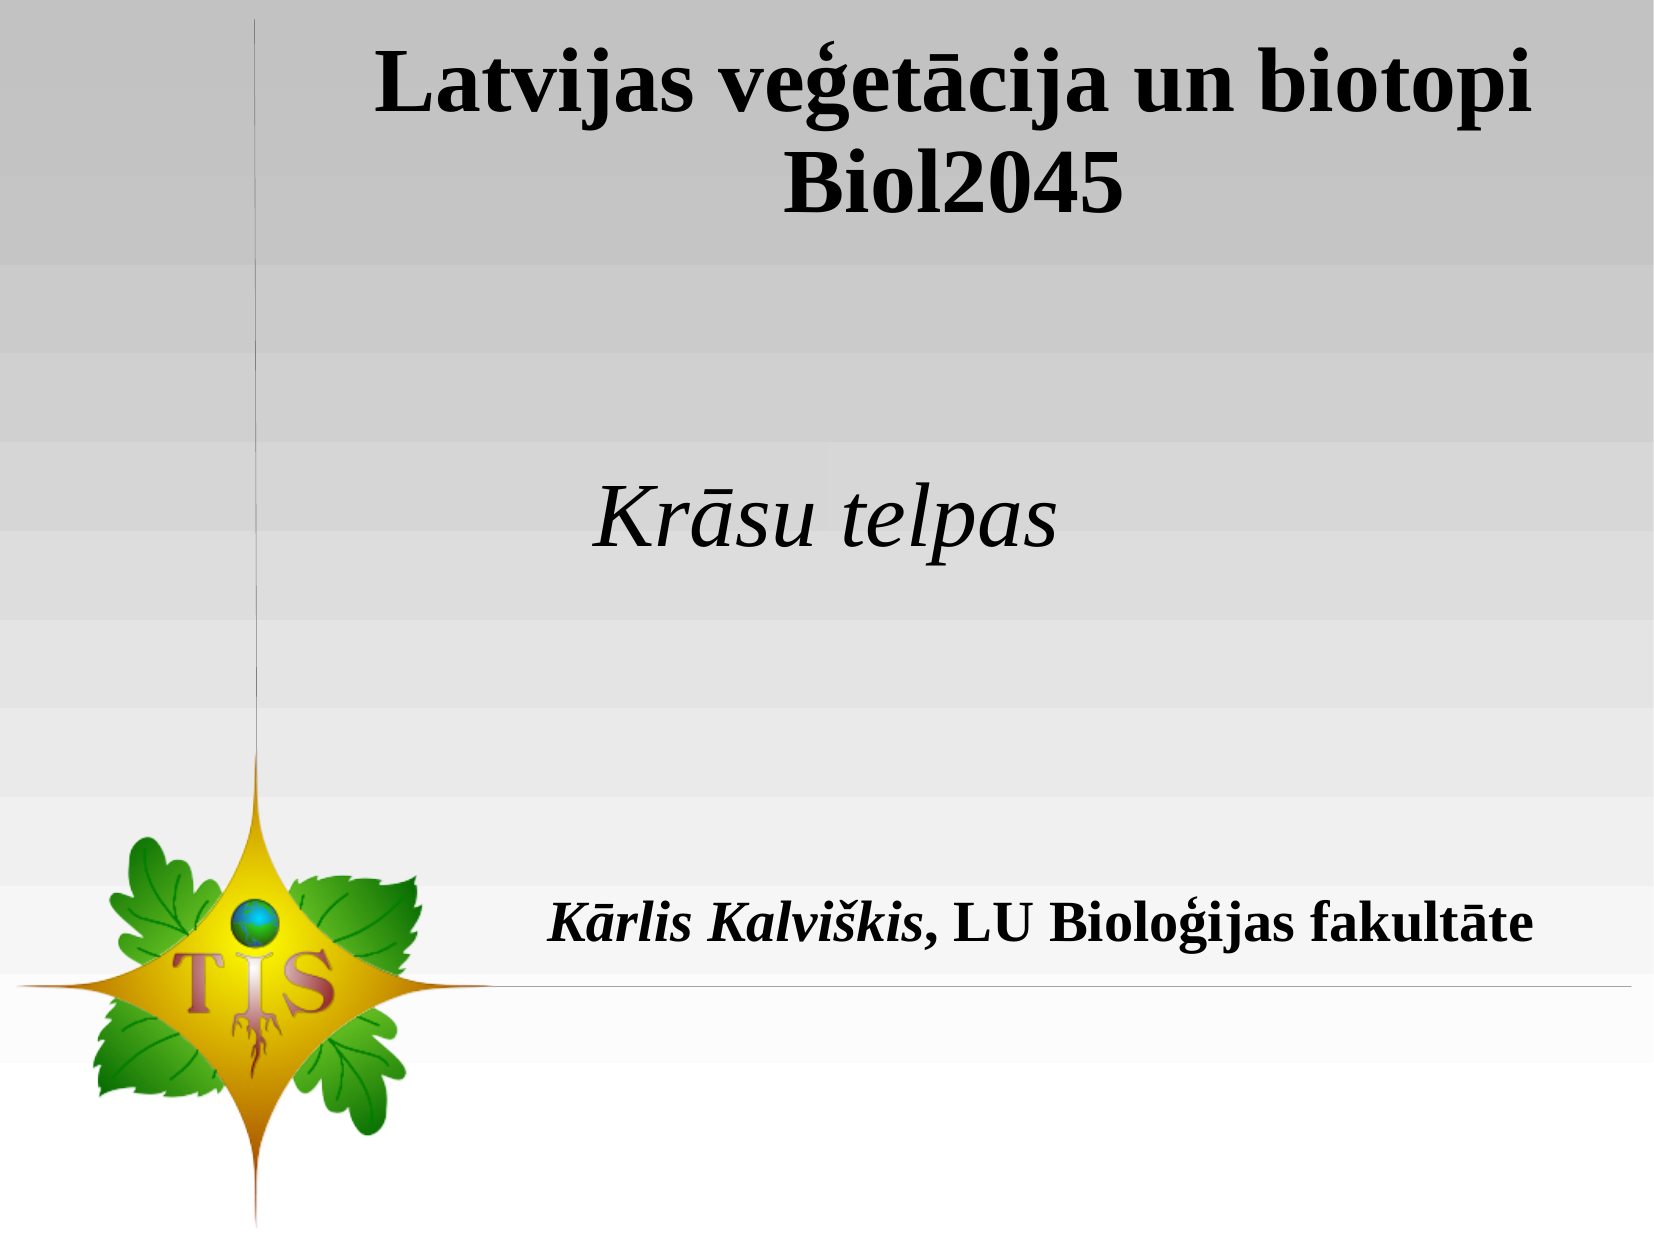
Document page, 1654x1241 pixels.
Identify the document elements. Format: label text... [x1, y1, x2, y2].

title Krāsu telpas [108, 305, 1546, 726]
picture [0, 0, 1654, 1241]
